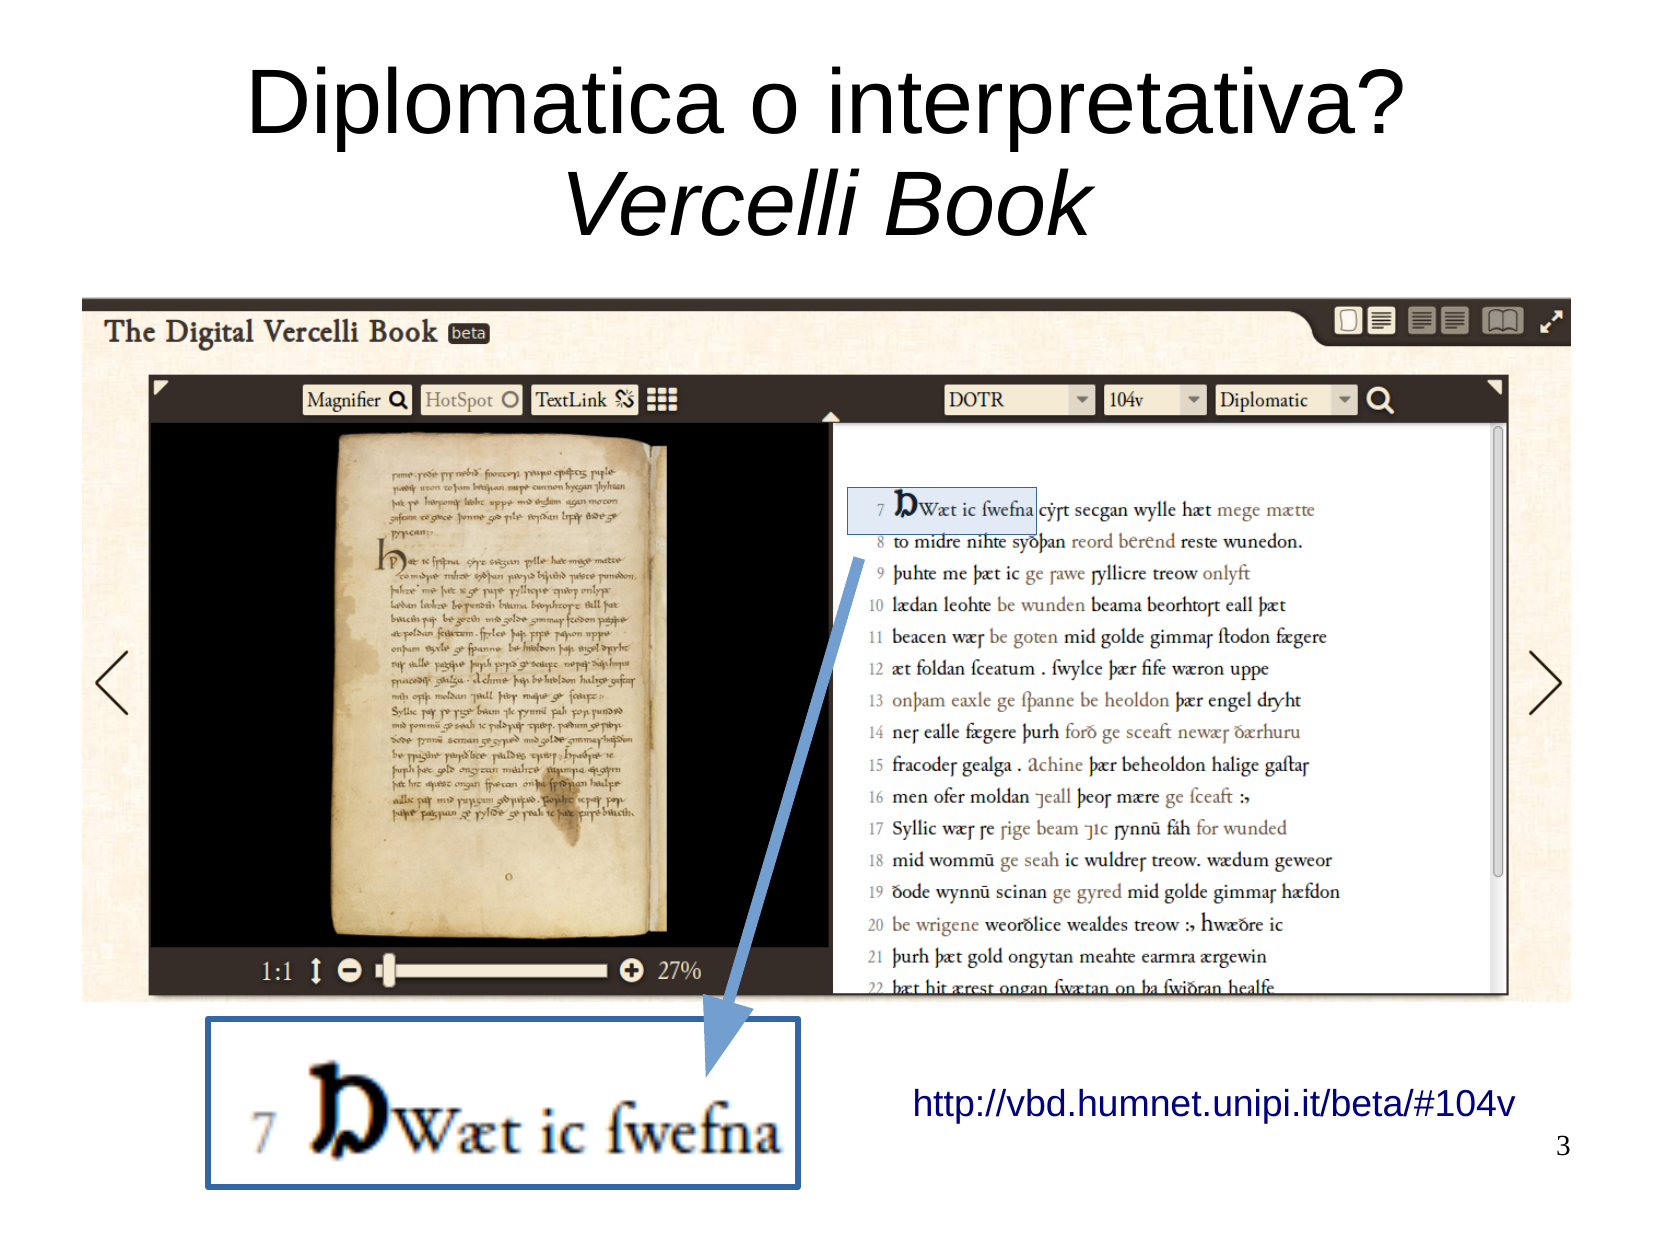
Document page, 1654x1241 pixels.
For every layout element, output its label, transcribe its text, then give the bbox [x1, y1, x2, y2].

text_box http://vbd.humnet.unipi.it/beta/#104v [897, 1074, 1548, 1150]
picture [211, 1021, 796, 1185]
picture [82, 297, 1571, 1002]
title Diplomatica o interpretativa? Vercelli Book [82, 49, 1571, 257]
text_box [847, 487, 1037, 535]
